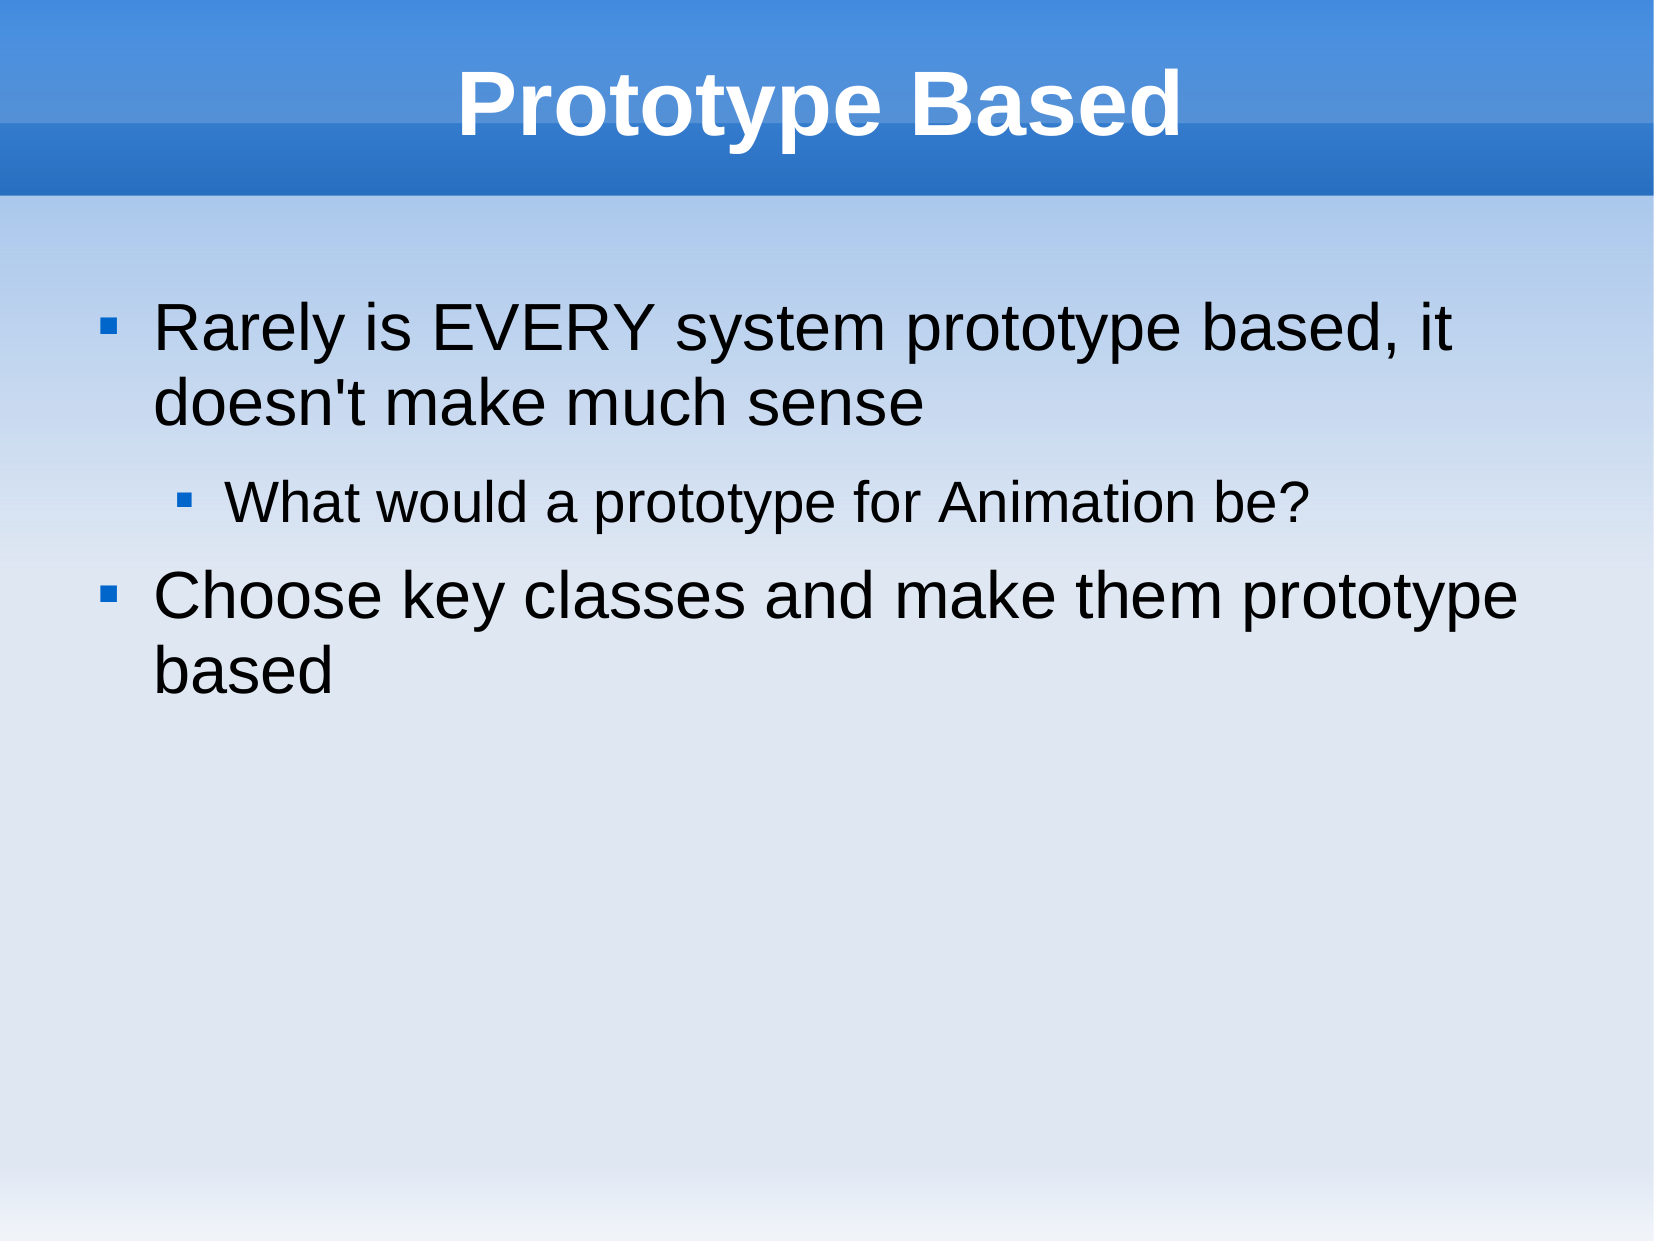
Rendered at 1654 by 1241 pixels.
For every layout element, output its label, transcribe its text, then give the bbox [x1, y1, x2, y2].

picture [0, 0, 1654, 1241]
title Prototype Based [76, 0, 1565, 208]
list Rarely is EVERY system prototype based, it doesn't make much sense What would a prototype for Animation be? Choose key classes and make them prototype based [82, 290, 1571, 1109]
